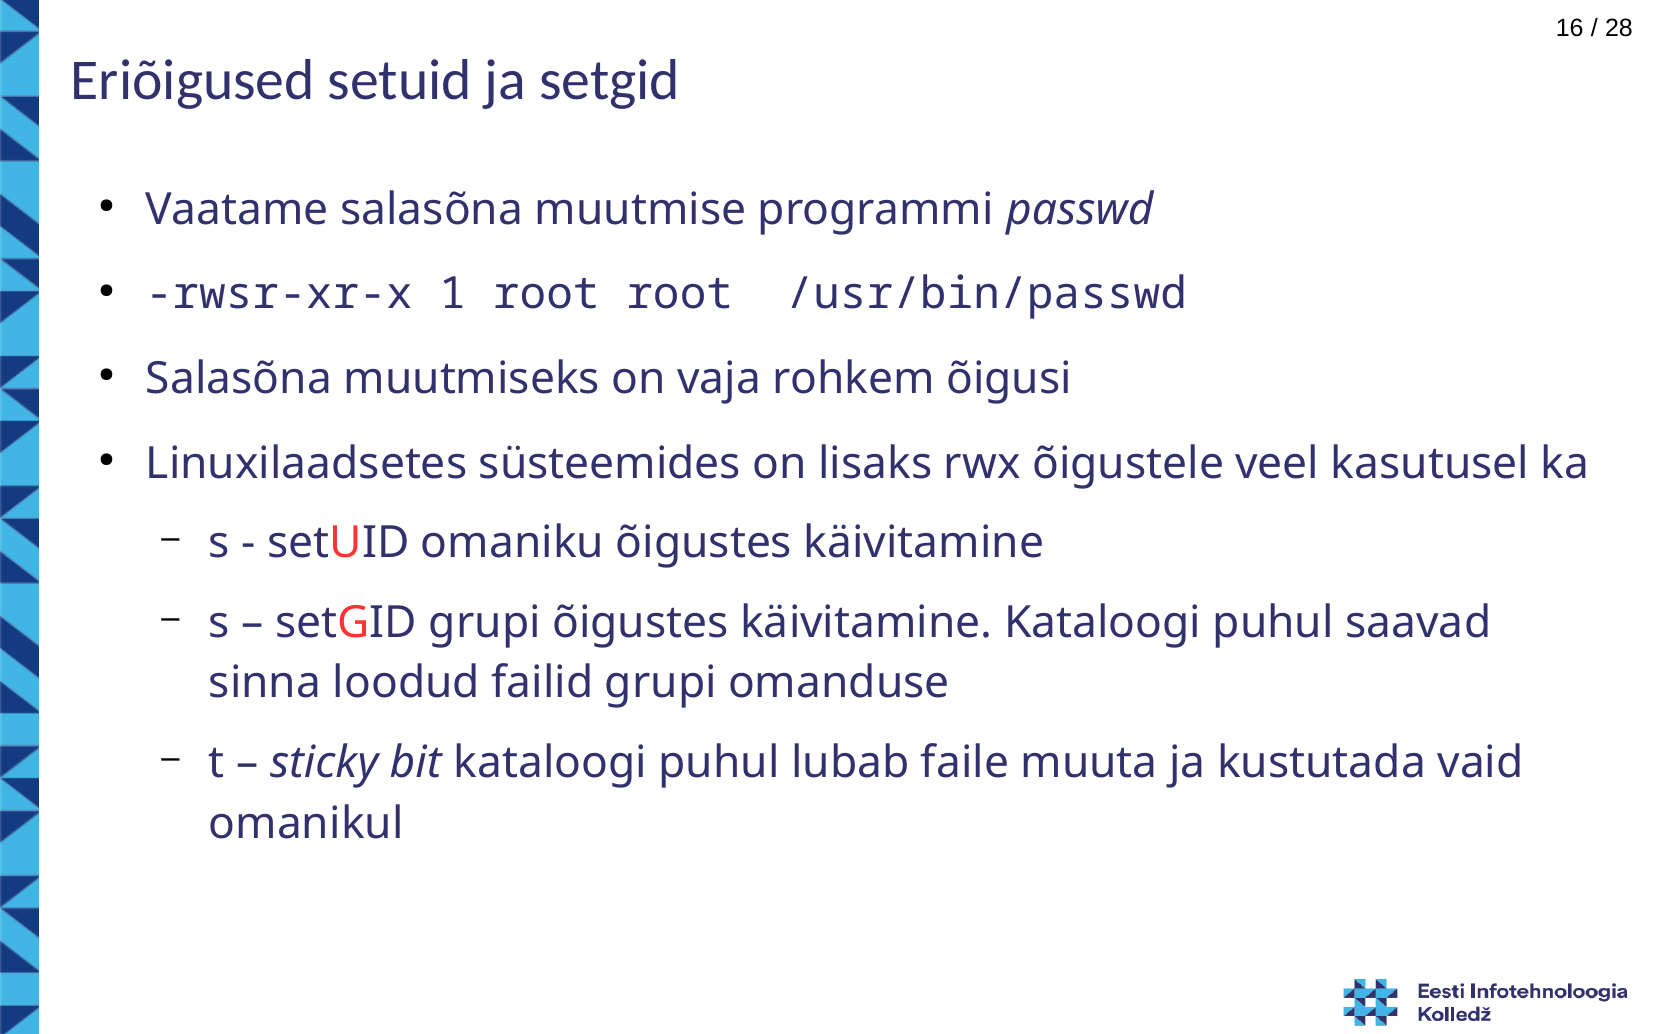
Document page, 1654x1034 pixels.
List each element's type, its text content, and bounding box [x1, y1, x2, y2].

title Eriõigused setuid ja setgid [70, 41, 1630, 130]
list Vaatame salasõna muutmise programmi passwd -rwsr-xr-x 1 root root /usr/bin/passwd Salasõna muutmiseks on vaja rohkem õigusi Linuxilaadsetes süsteemides on lisaks rwx õigustele veel kasutusel ka s - setUID omaniku õigustes käivitamine s – setGID grupi õigustes käivitamine. Kataloogi puhul saavad sinna loodud failid grupi omanduse t – sticky bit kataloogi puhul lubab faile muuta ja kustutada vaid omanikul [82, 176, 1595, 895]
